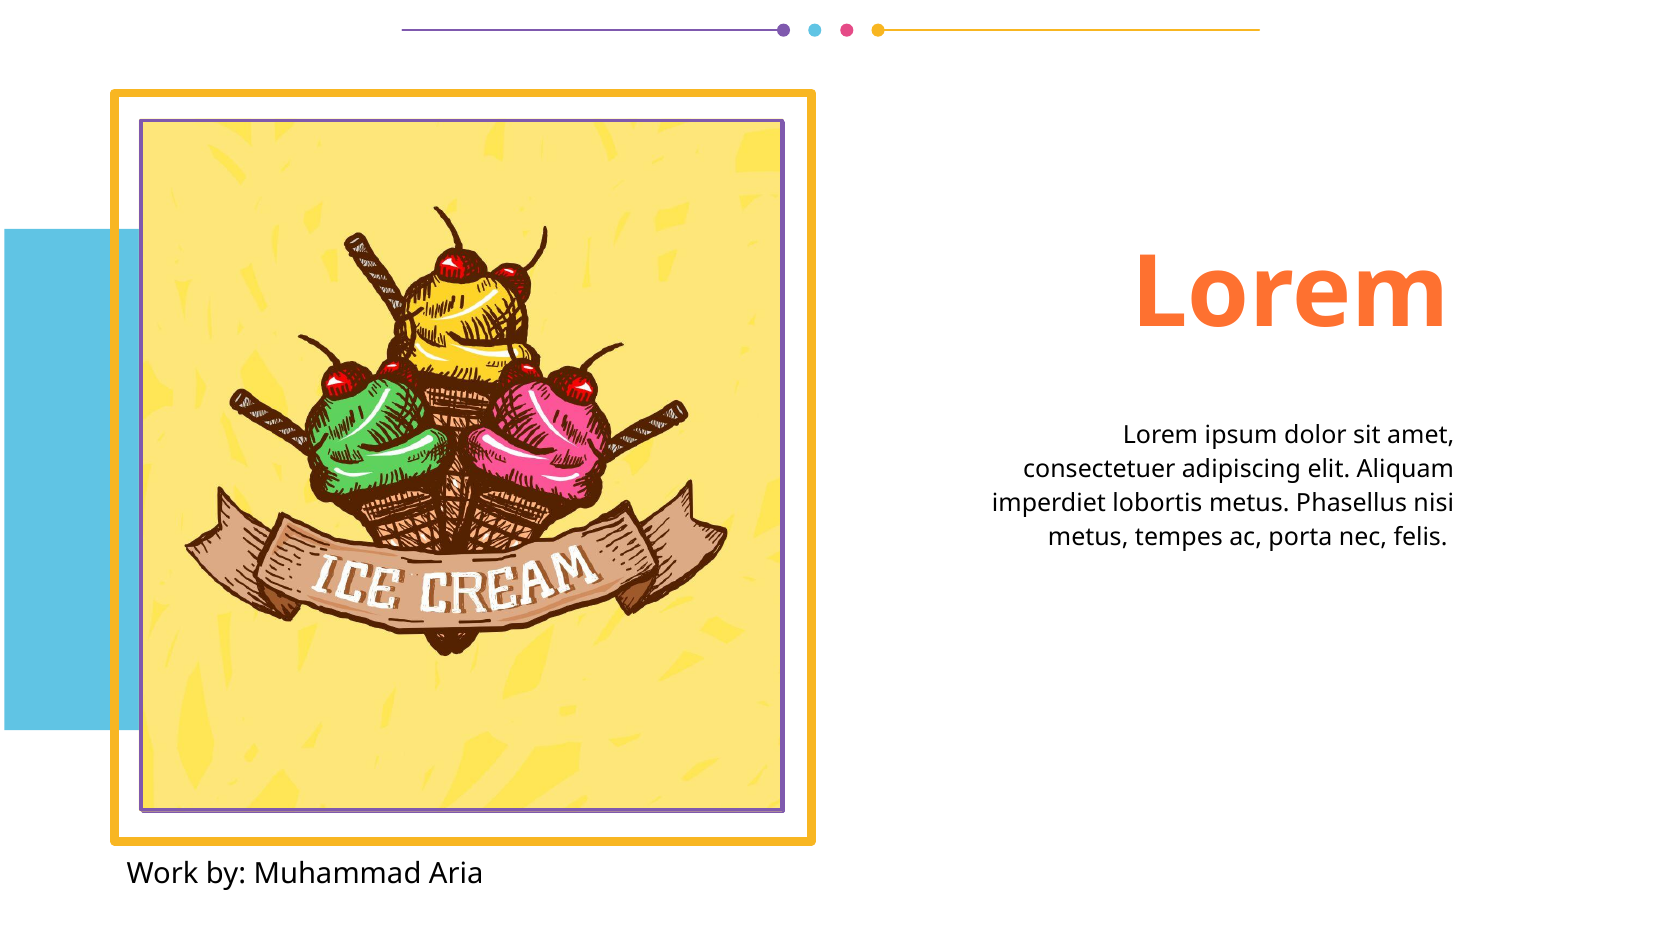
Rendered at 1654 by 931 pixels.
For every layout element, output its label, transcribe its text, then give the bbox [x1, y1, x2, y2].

title Lorem ipsum dolor sit amet, consectetuer adipiscing elit. Aliquam imperdiet lobortis metus. Phasellus nisi metus, tempes ac, porta nec, felis. [990, 375, 1455, 560]
title Lorem [671, 199, 1451, 376]
text_box [143, 122, 780, 808]
text_box Work by: Muhammad Aria [111, 844, 499, 900]
